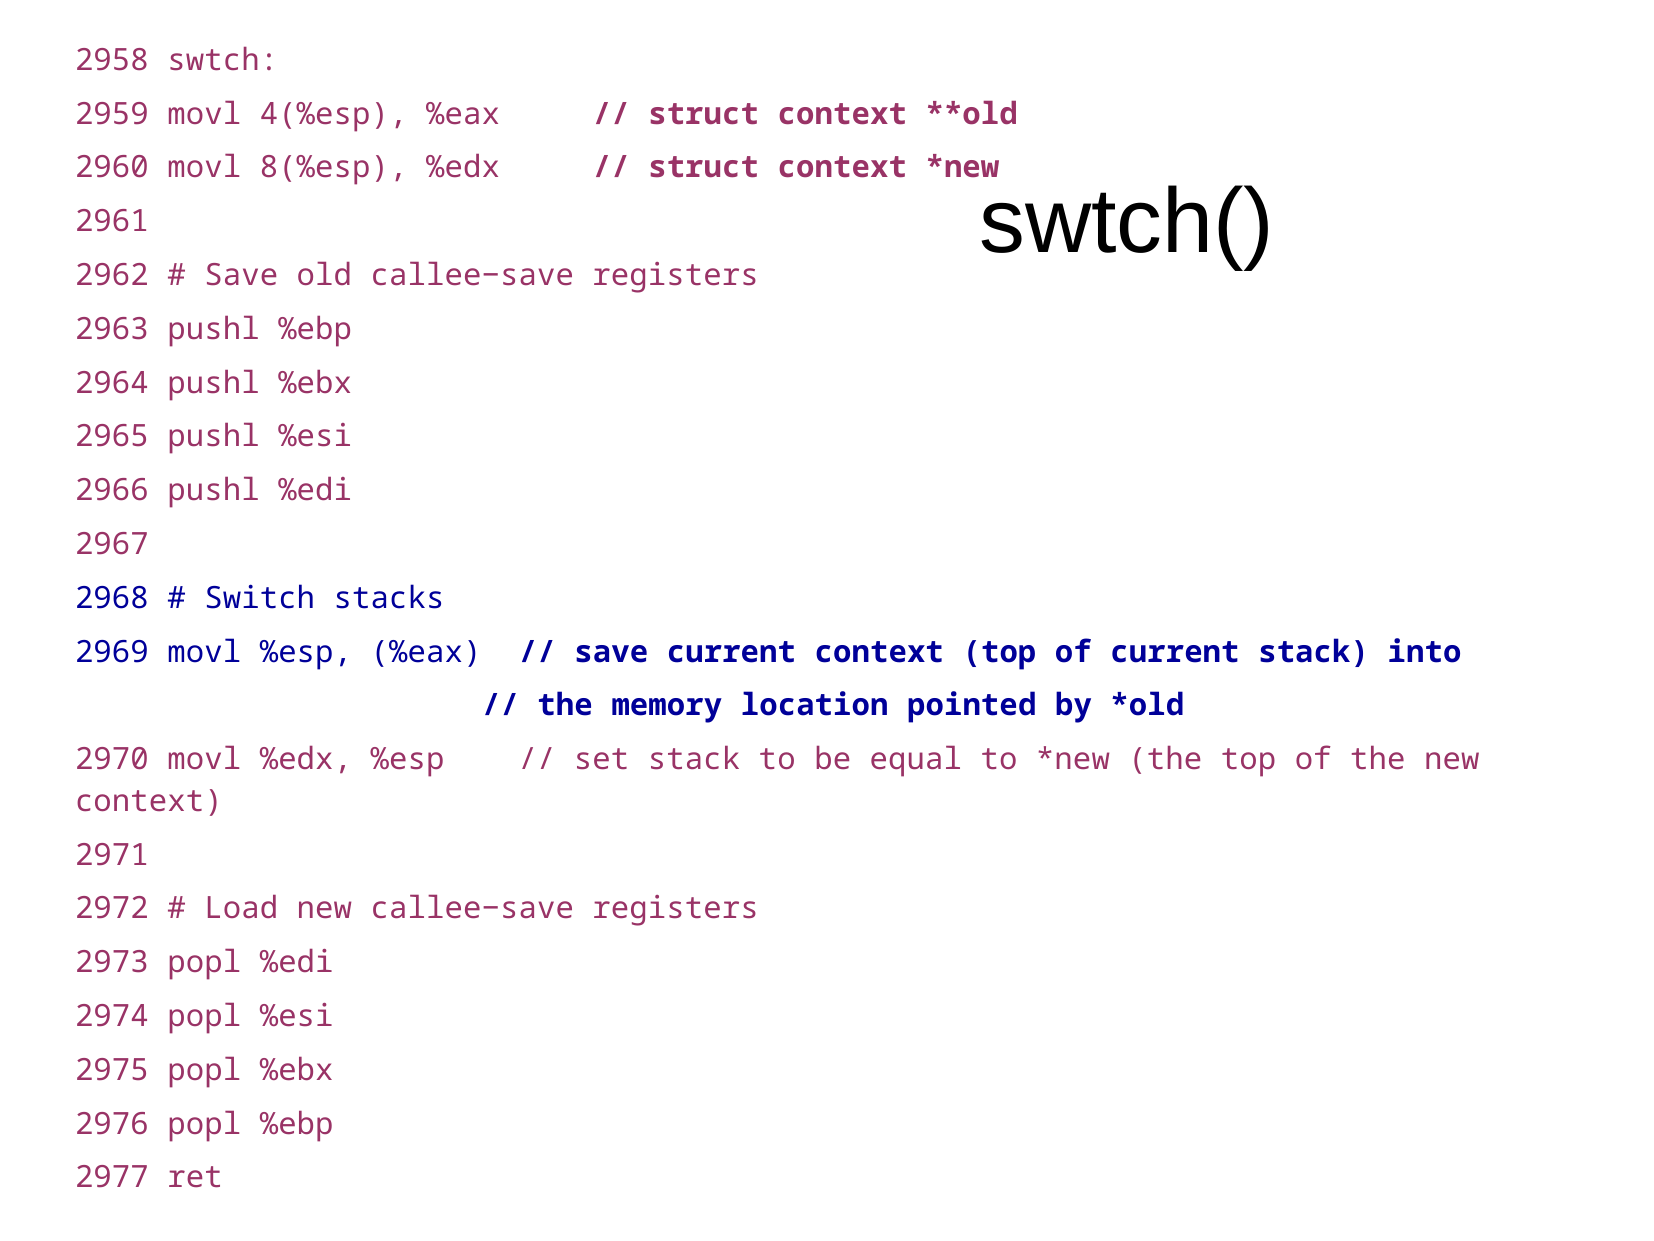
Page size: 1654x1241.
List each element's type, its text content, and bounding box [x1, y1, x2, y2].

list 2958 swtch: 2959 movl 4(%esp), %eax // struct context **old 2960 movl 8(%esp), %edx // struct context *new 2961 2962 # Save old callee−save registers 2963 pushl %ebp 2964 pushl %ebx 2965 pushl %esi 2966 pushl %edi 2967 2968 # Switch stacks 2969 movl %esp, (%eax) // save current context (top of current stack) into // the memory location pointed by *old 2970 movl %edx, %esp // set stack to be equal to *new (the top of the new context) 2971 2972 # Load new callee−save registers 2973 popl %edi 2974 popl %esi 2975 popl %ebx 2976 popl %ebp 2977 ret [75, 37, 1613, 1201]
title swtch() [679, 117, 1576, 325]
